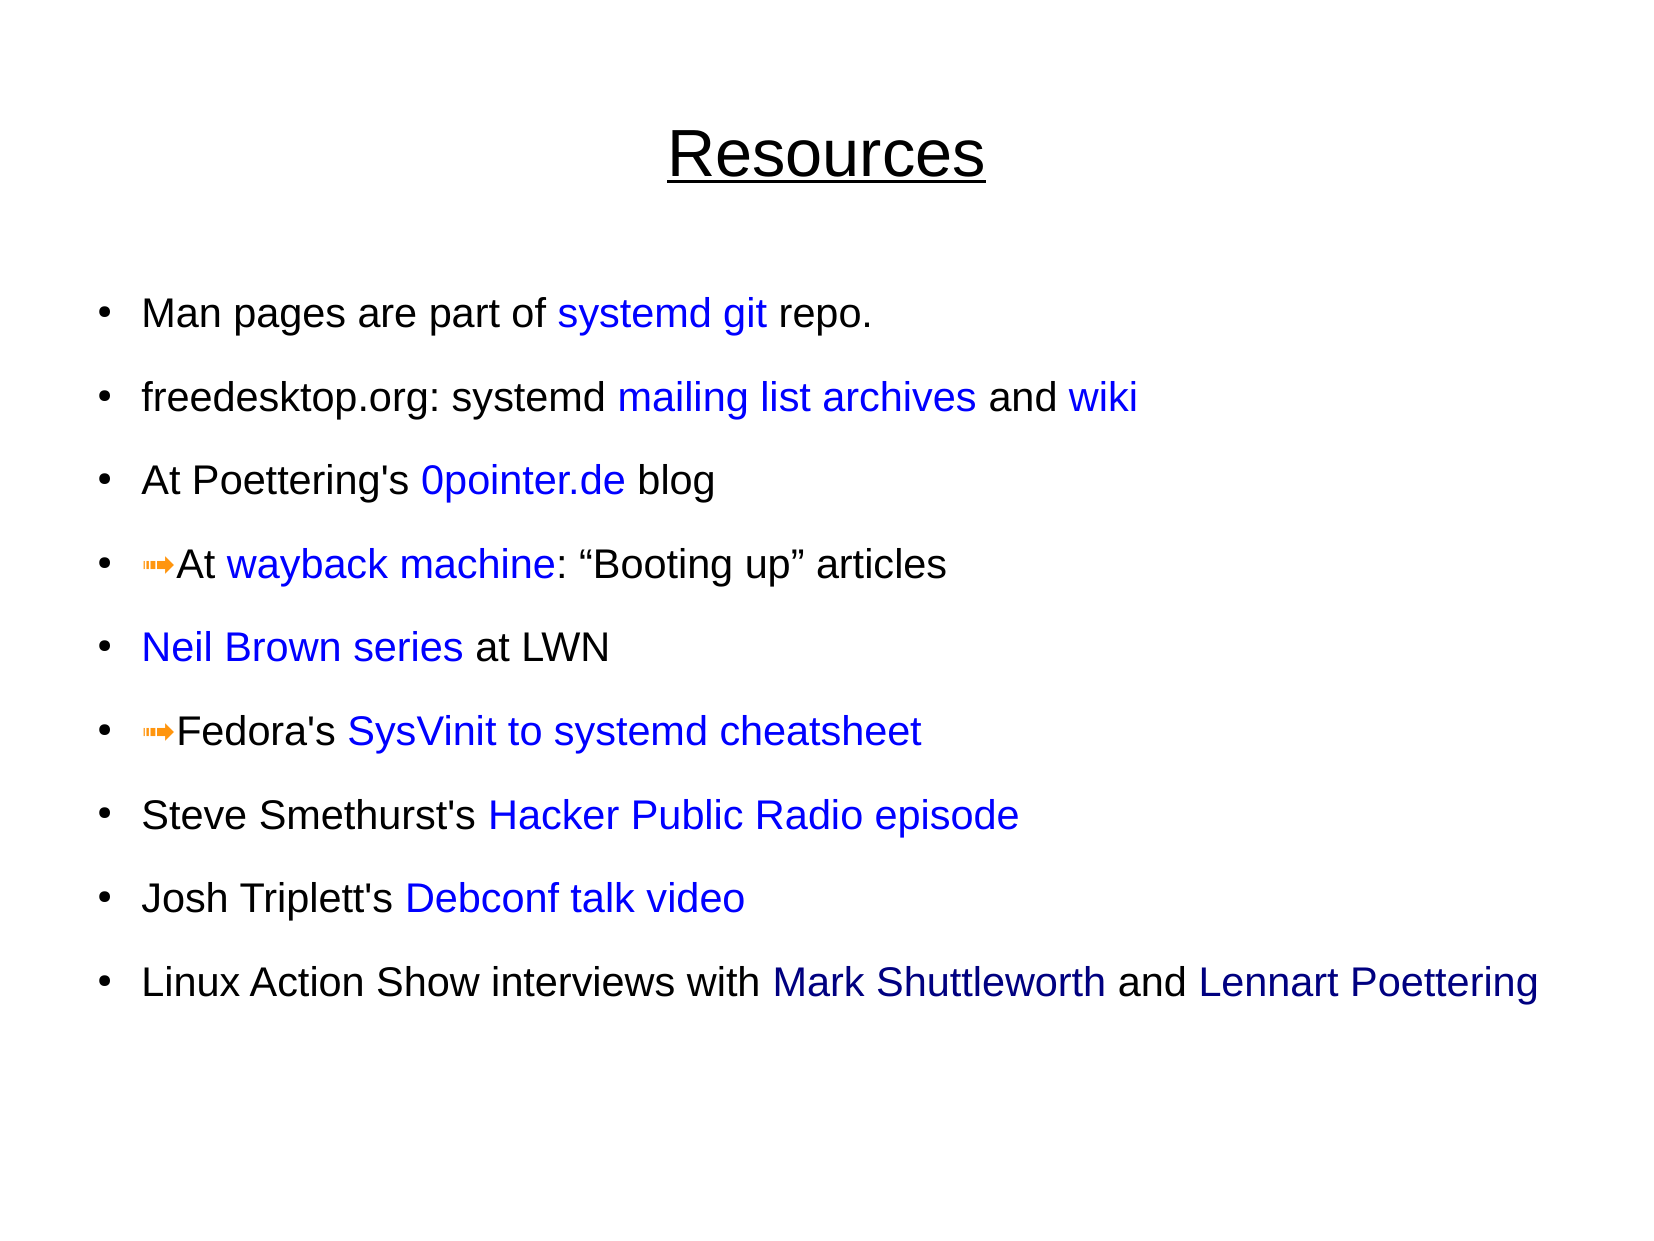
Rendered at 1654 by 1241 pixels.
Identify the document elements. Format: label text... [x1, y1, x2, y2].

title Resources [82, 49, 1571, 257]
list Man pages are part of systemd git repo. freedesktop.org: systemd mailing list archives and wiki At Poettering's 0pointer.de blog ➟At wayback machine: “Booting up” articles Neil Brown series at LWN ➟Fedora's SysVinit to systemd cheatsheet Steve Smethurst's Hacker Public Radio episode Josh Triplett's Debconf talk video Linux Action Show interviews with Mark Shuttleworth and Lennart Poettering [82, 290, 1571, 1010]
